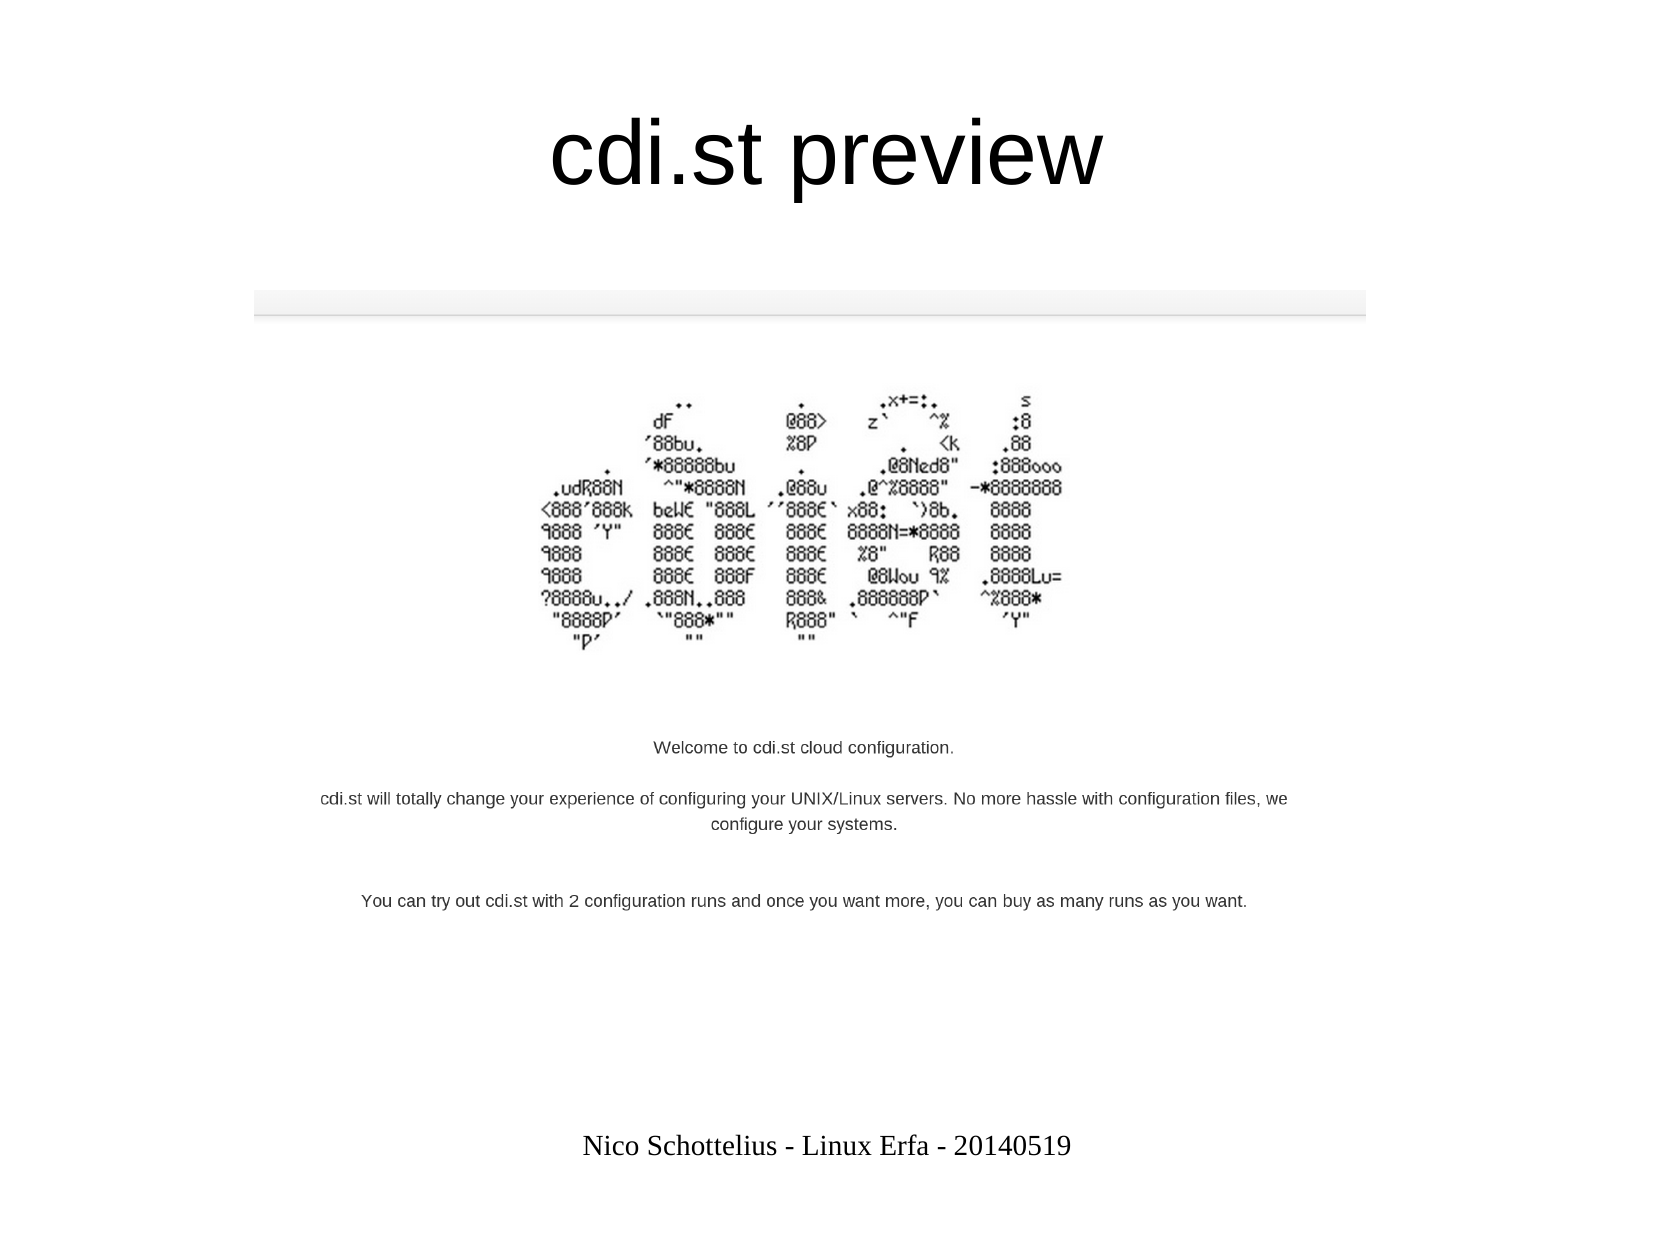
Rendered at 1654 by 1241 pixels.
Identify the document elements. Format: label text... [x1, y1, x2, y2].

title cdi.st preview [82, 49, 1571, 257]
picture [254, 290, 1366, 1010]
